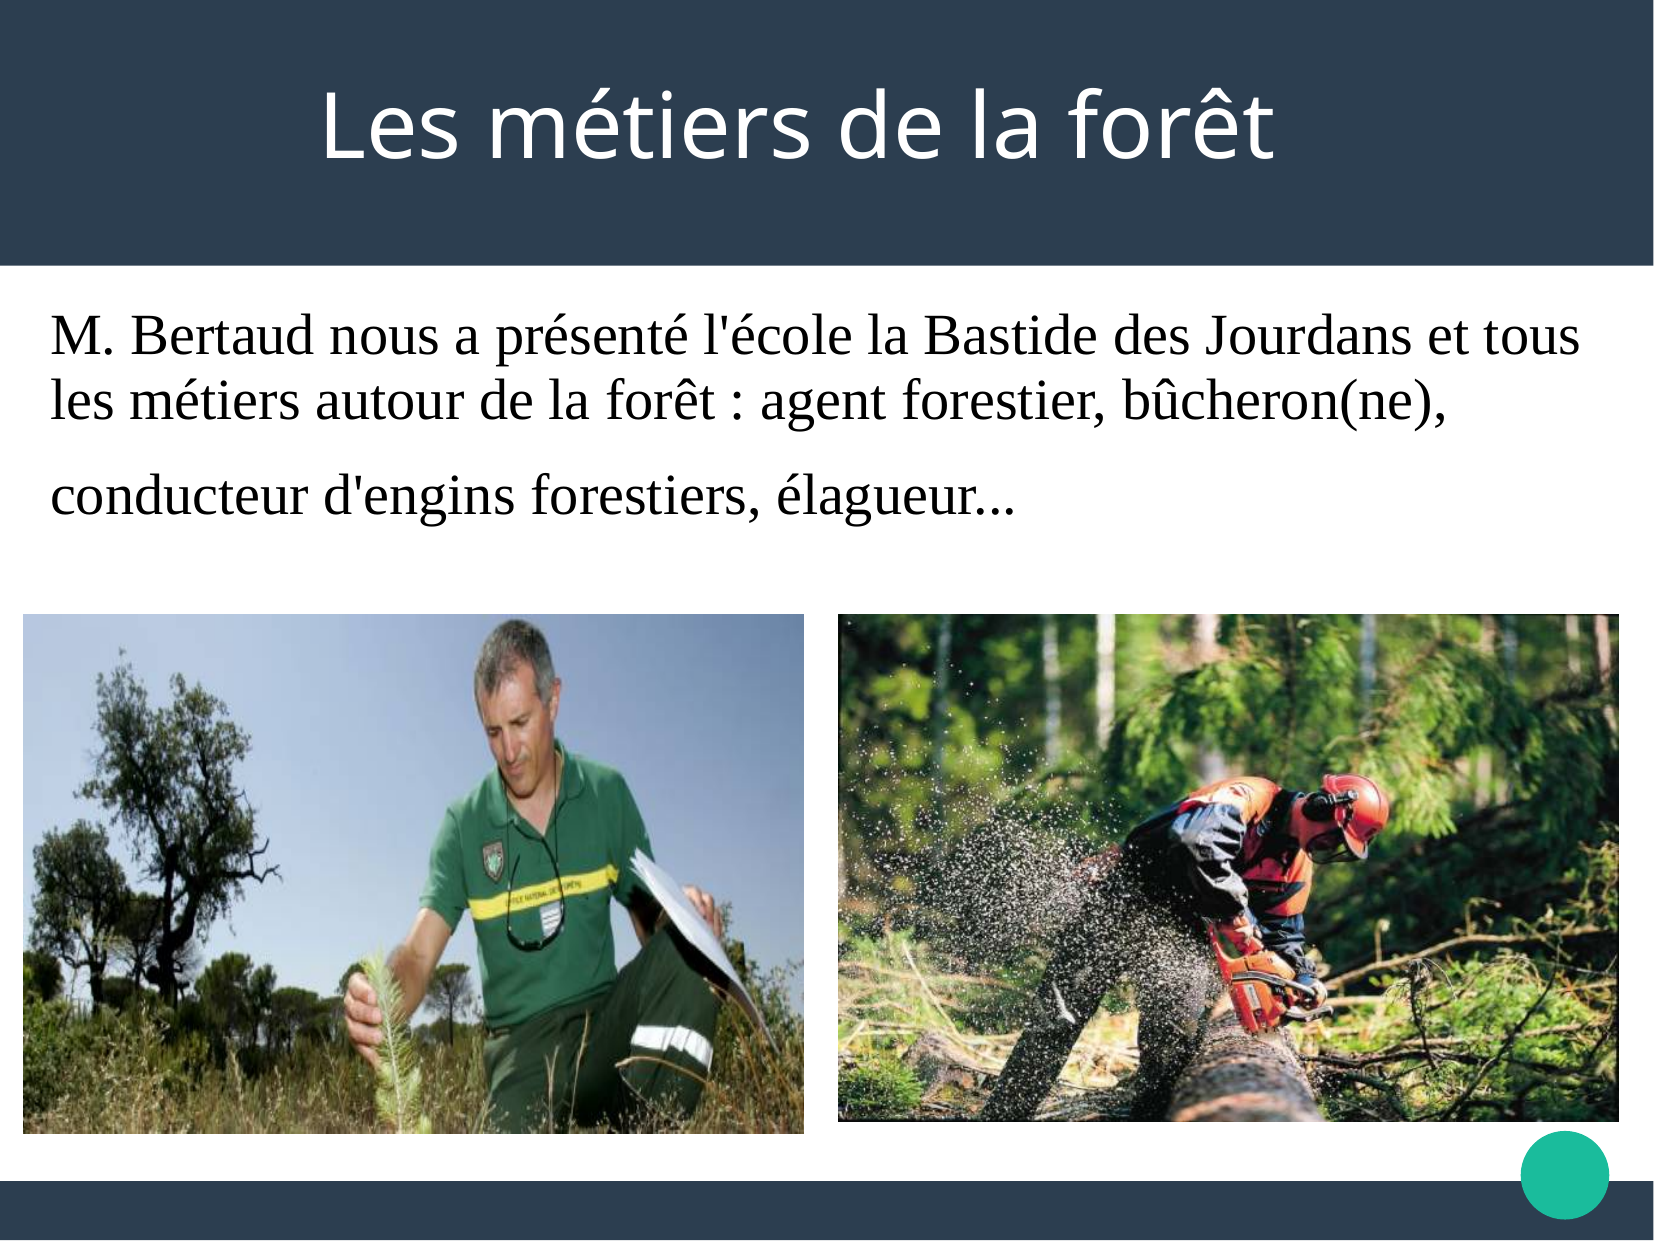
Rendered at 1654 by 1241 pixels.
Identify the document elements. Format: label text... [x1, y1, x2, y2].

text_box M. Bertaud nous a présenté l'école la Bastide des Jourdans et tous les métiers autour de la forêt : agent forestier, bûcheron(ne), conducteur d'engins forestiers, élagueur... [35, 295, 1619, 662]
text_box Les métiers de la forêt [23, 53, 1595, 213]
picture [838, 662, 1619, 1123]
picture [23, 614, 804, 1134]
